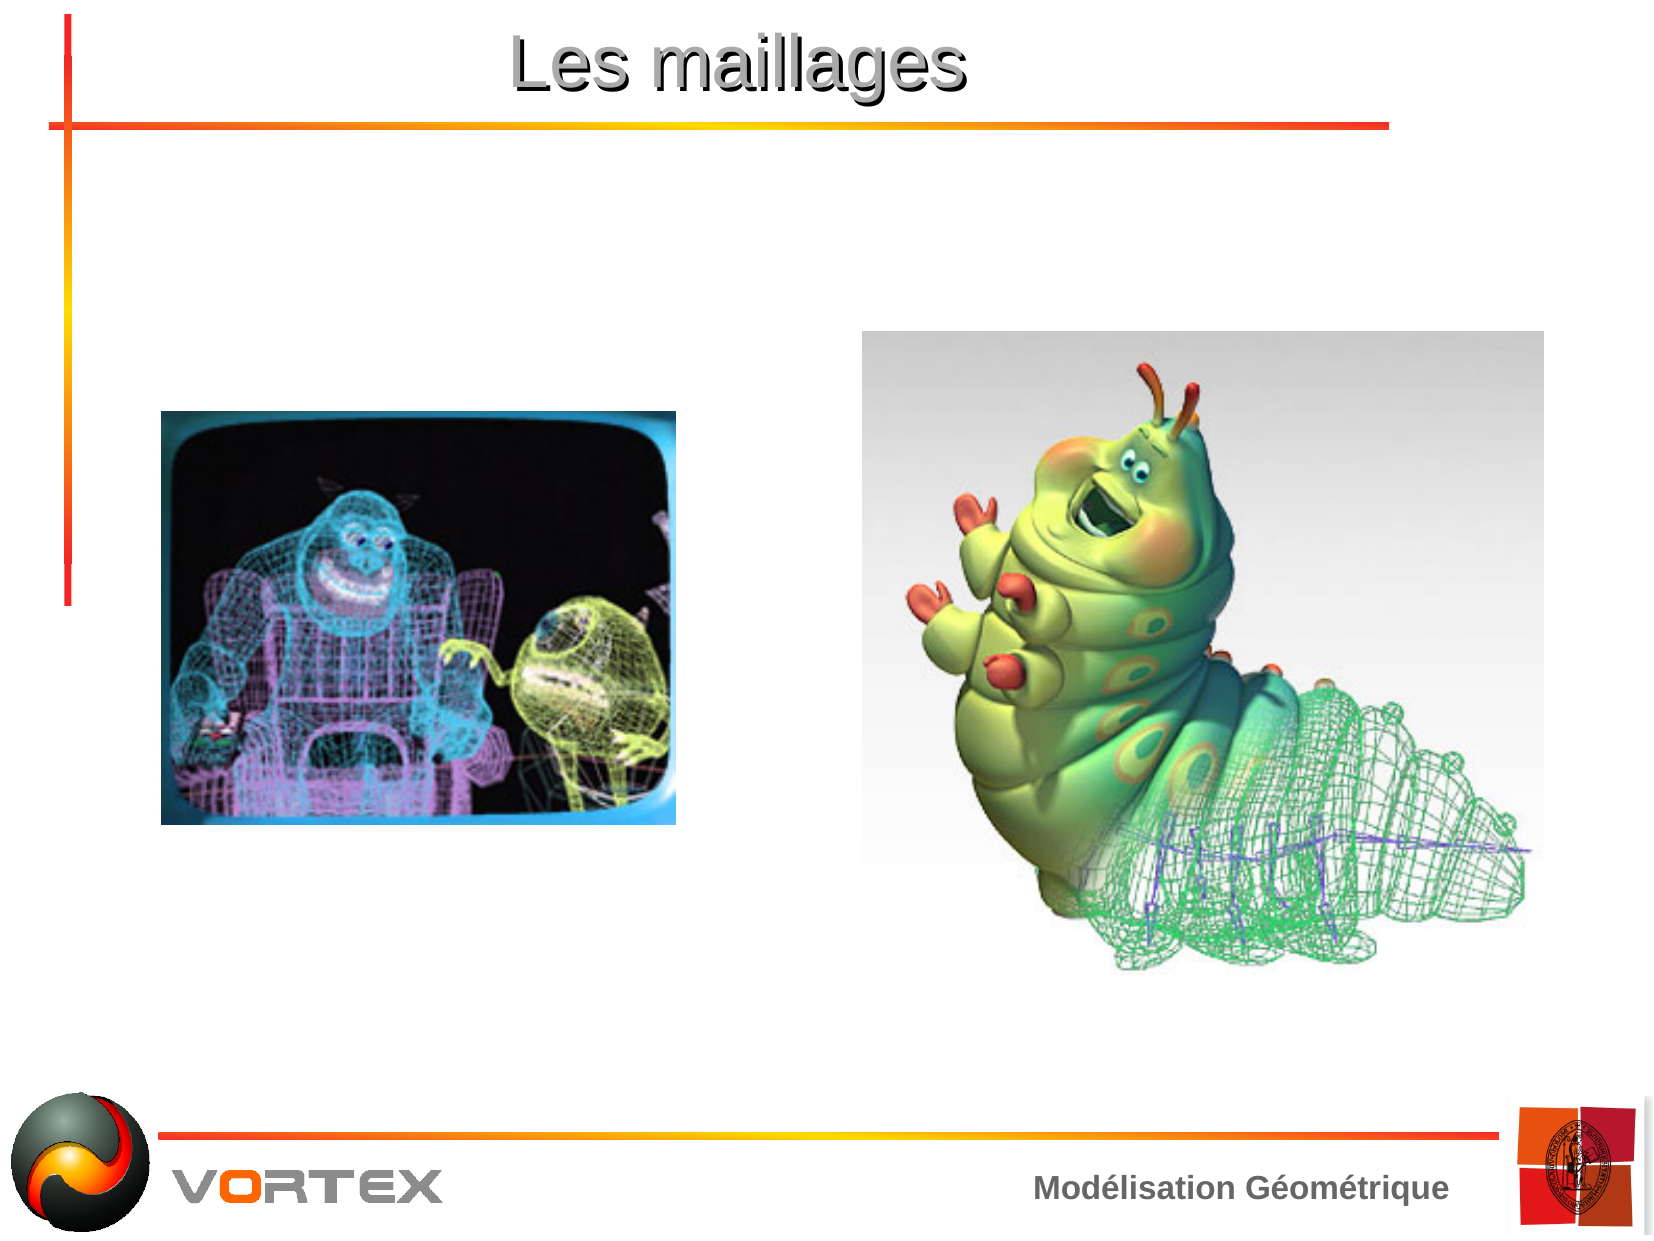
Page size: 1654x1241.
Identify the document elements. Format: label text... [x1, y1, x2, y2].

picture [862, 331, 1544, 976]
picture [161, 411, 676, 826]
title Les maillages [82, 4, 1392, 120]
picture [1505, 1096, 1653, 1235]
picture [11, 1092, 443, 1232]
